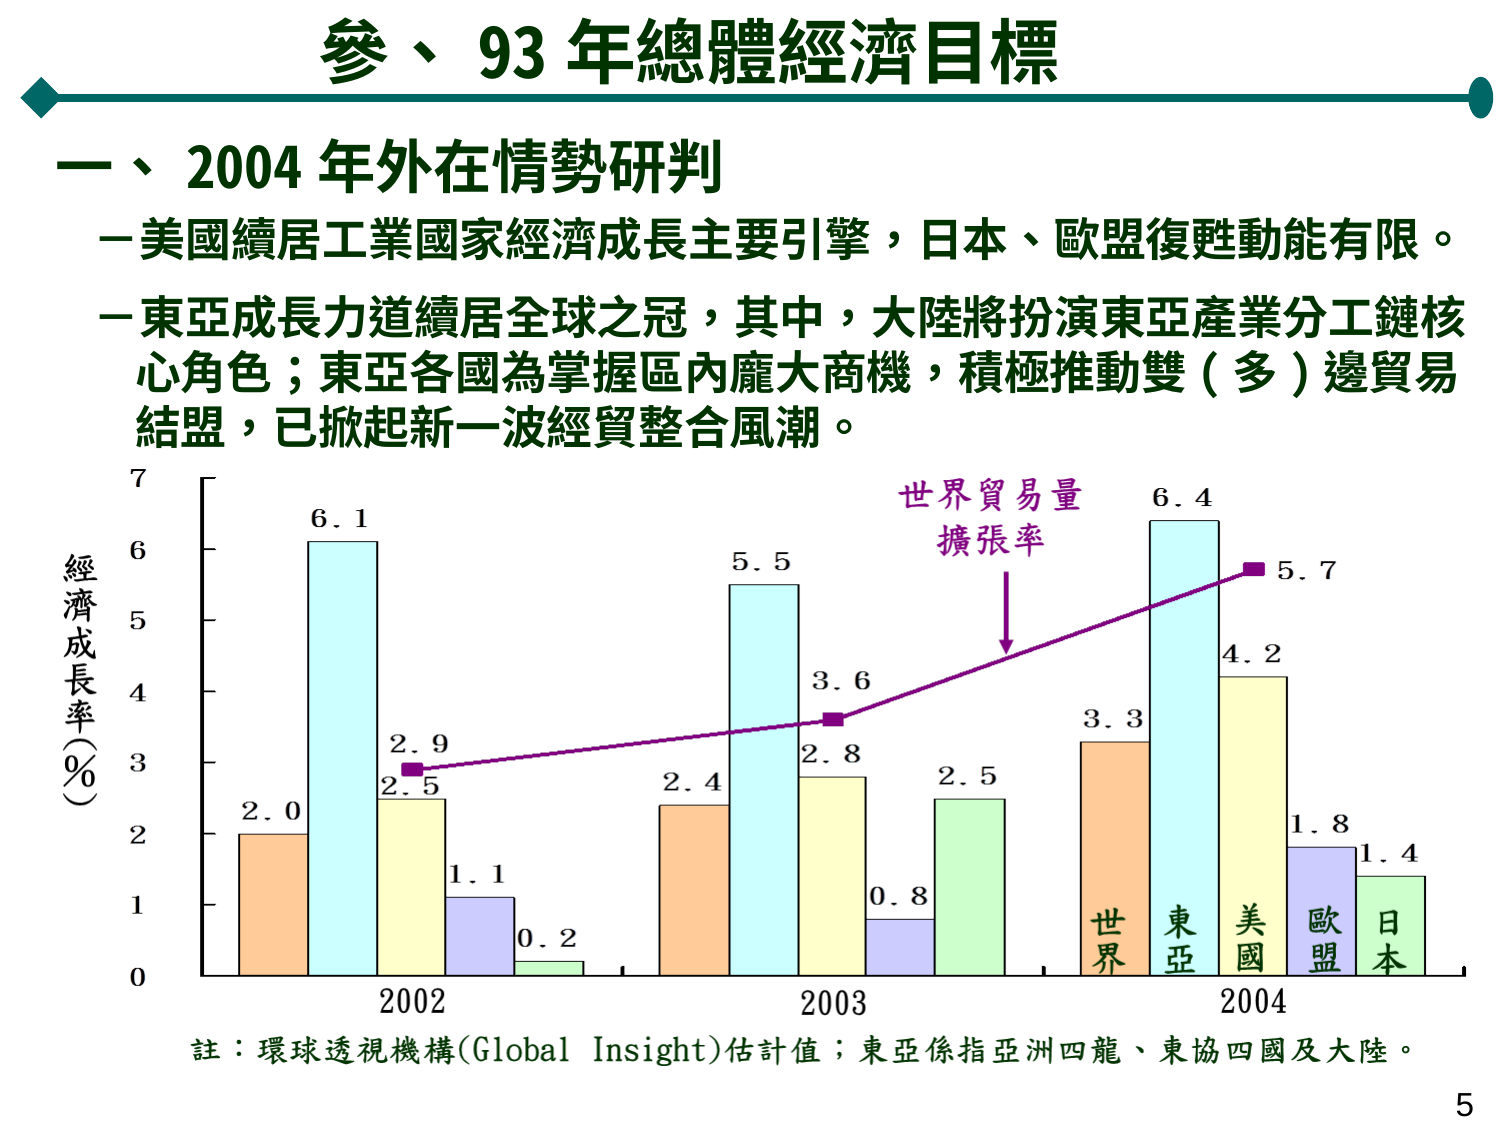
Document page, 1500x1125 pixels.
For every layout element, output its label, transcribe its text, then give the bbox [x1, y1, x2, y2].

text_box 一、2004年外在情勢研判 [40, 103, 1093, 209]
picture [35, 450, 1477, 1088]
text_box 參、93年總體經濟目標 [304, 0, 1141, 94]
text_box －美國續居工業國家經濟成長主要引擎，日本、歐盟復甦動能有限。 －東亞成長力道續居全球之冠，其中，大陸將扮演東亞產業分工鏈核心角色；東亞各國為掌握區內龐大商機，積極推動雙(多)邊貿易結盟，已掀起新一波經貿整合風潮。 [76, 202, 1500, 463]
